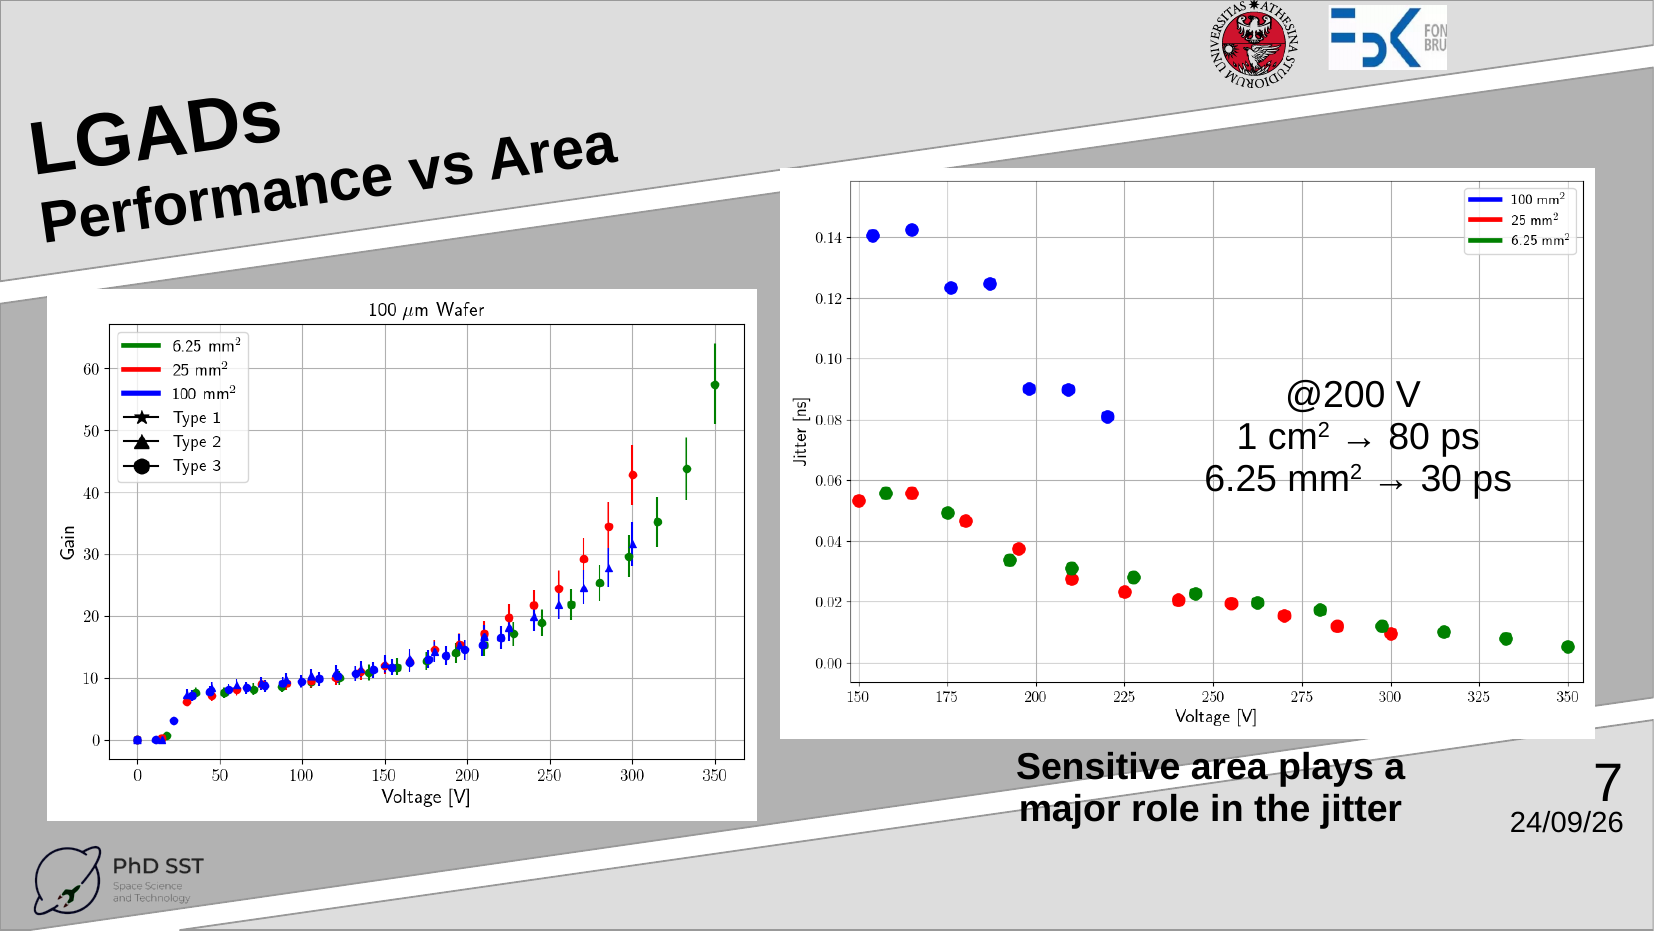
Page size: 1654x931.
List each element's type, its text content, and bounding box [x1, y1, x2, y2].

picture [780, 168, 1595, 739]
text_box Sensitive area plays a major role in the jitter [974, 739, 1447, 837]
picture [1328, 5, 1447, 70]
title LGADs Performance vs Area [23, 14, 675, 260]
picture [29, 840, 207, 916]
picture [47, 289, 757, 821]
picture [1210, 0, 1300, 89]
text_box @200 V 1 cm2 → 80 ps 6.25 mm2 → 30 ps [1181, 366, 1536, 507]
